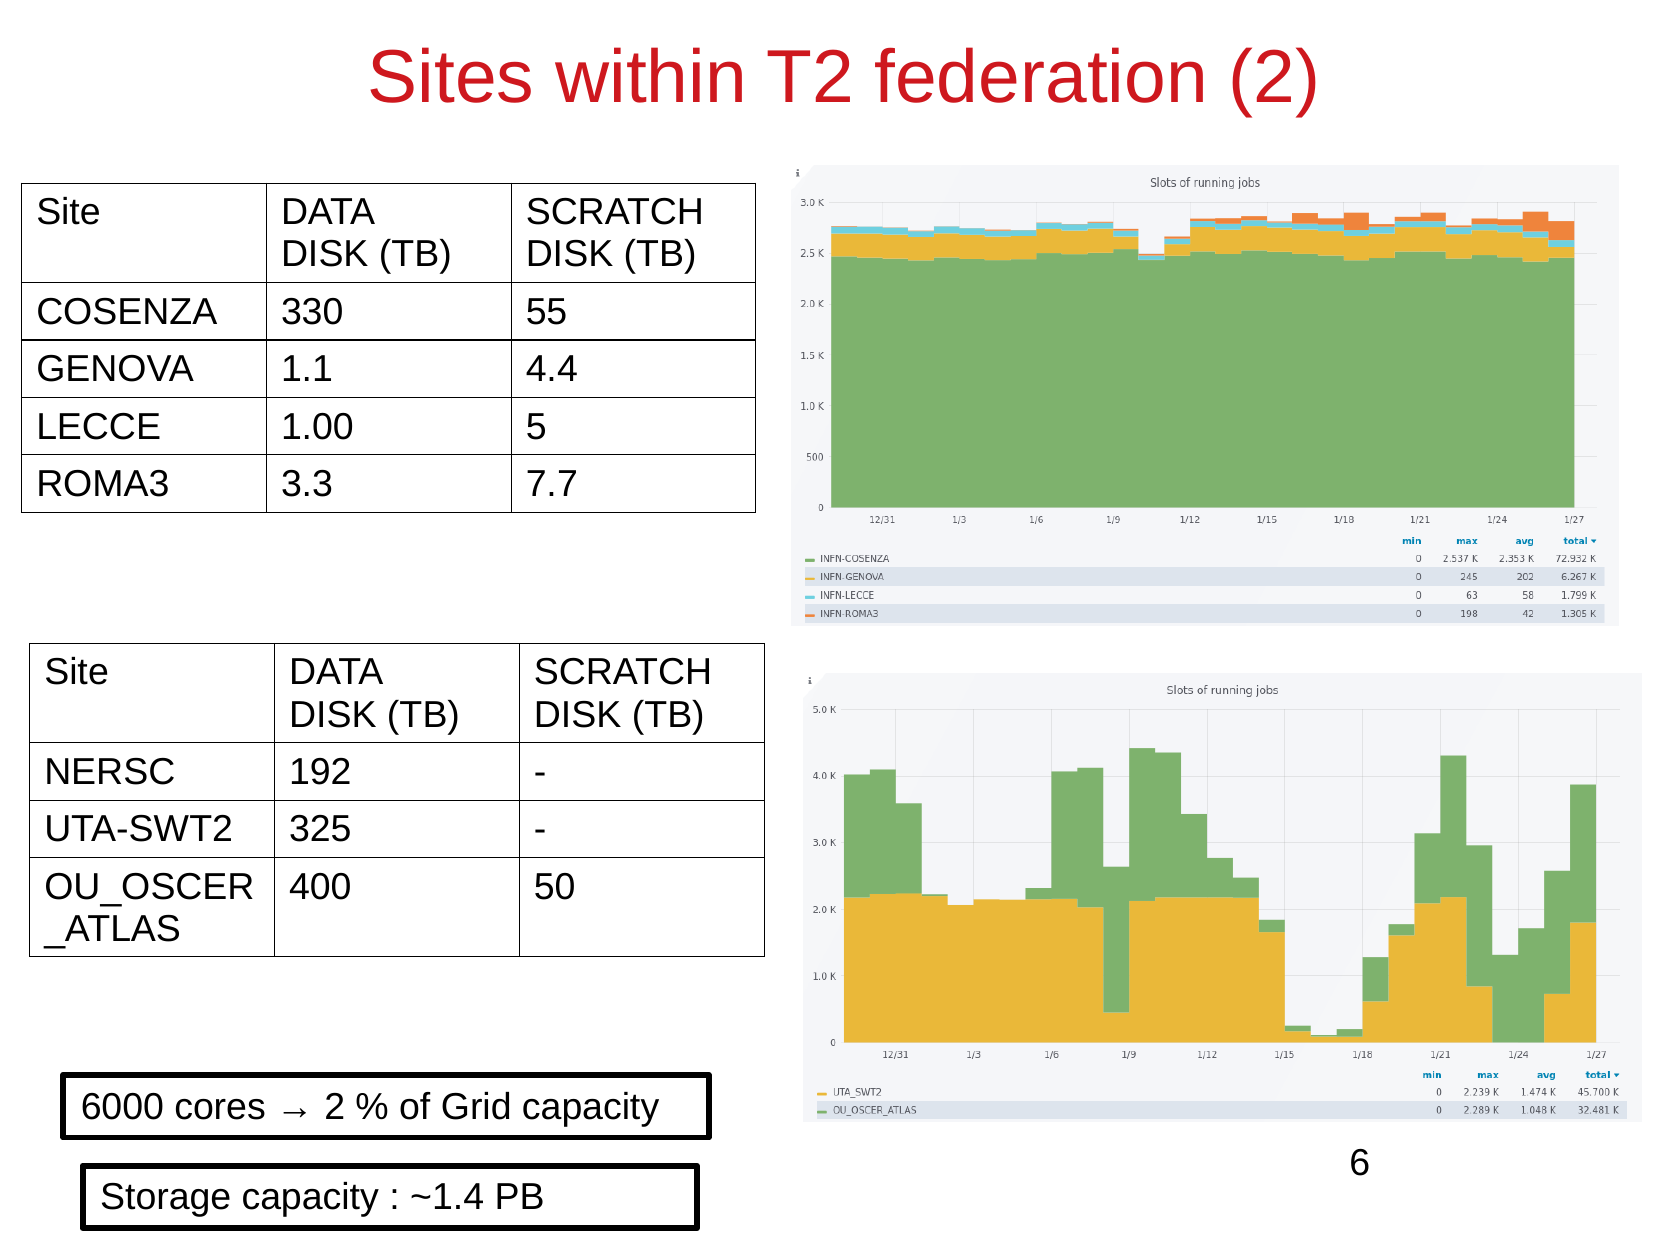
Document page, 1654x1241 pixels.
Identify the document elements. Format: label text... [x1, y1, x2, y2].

table_cell 50 [520, 858, 764, 956]
table_cell 1.1 [267, 341, 511, 397]
table_cell - [520, 801, 764, 857]
text_box <numéro> [1334, 1133, 1621, 1205]
table_cell GENOVA [22, 341, 266, 397]
table_cell 55 [512, 283, 755, 339]
title Sites within T2 federation (2) [224, 11, 1465, 142]
table_cell 192 [275, 743, 519, 800]
picture [803, 673, 1642, 1122]
table_cell - [520, 743, 764, 800]
table_cell 1.00 [267, 398, 511, 454]
table_cell 7.7 [512, 455, 755, 512]
text_box Storage capacity : ~1.4 PB [82, 1165, 697, 1229]
table_cell 400 [275, 858, 519, 956]
table_cell ROMA3 [22, 455, 266, 512]
table_cell UTA-SWT2 [30, 801, 274, 857]
table_cell LECCE [22, 398, 266, 454]
picture [791, 165, 1619, 626]
table_cell 3.3 [267, 455, 511, 512]
text_box 6000 cores → 2 % of Grid capacity [63, 1074, 709, 1138]
table_cell 5 [512, 398, 755, 454]
table_cell OU_OSCER_ATLAS [30, 858, 274, 956]
table_cell 4.4 [512, 341, 755, 397]
table_cell 330 [267, 283, 511, 339]
table_header DATA DISK (TB) [275, 644, 519, 742]
table_header SCRATCH DISK (TB) [512, 184, 755, 282]
table_cell 325 [275, 801, 519, 857]
table_header DATA DISK (TB) [267, 184, 511, 282]
table_cell COSENZA [22, 283, 266, 339]
table_cell NERSC [30, 743, 274, 800]
table_header Site [30, 644, 274, 742]
table_header Site [22, 184, 266, 282]
table_header SCRATCH DISK (TB) [520, 644, 764, 742]
